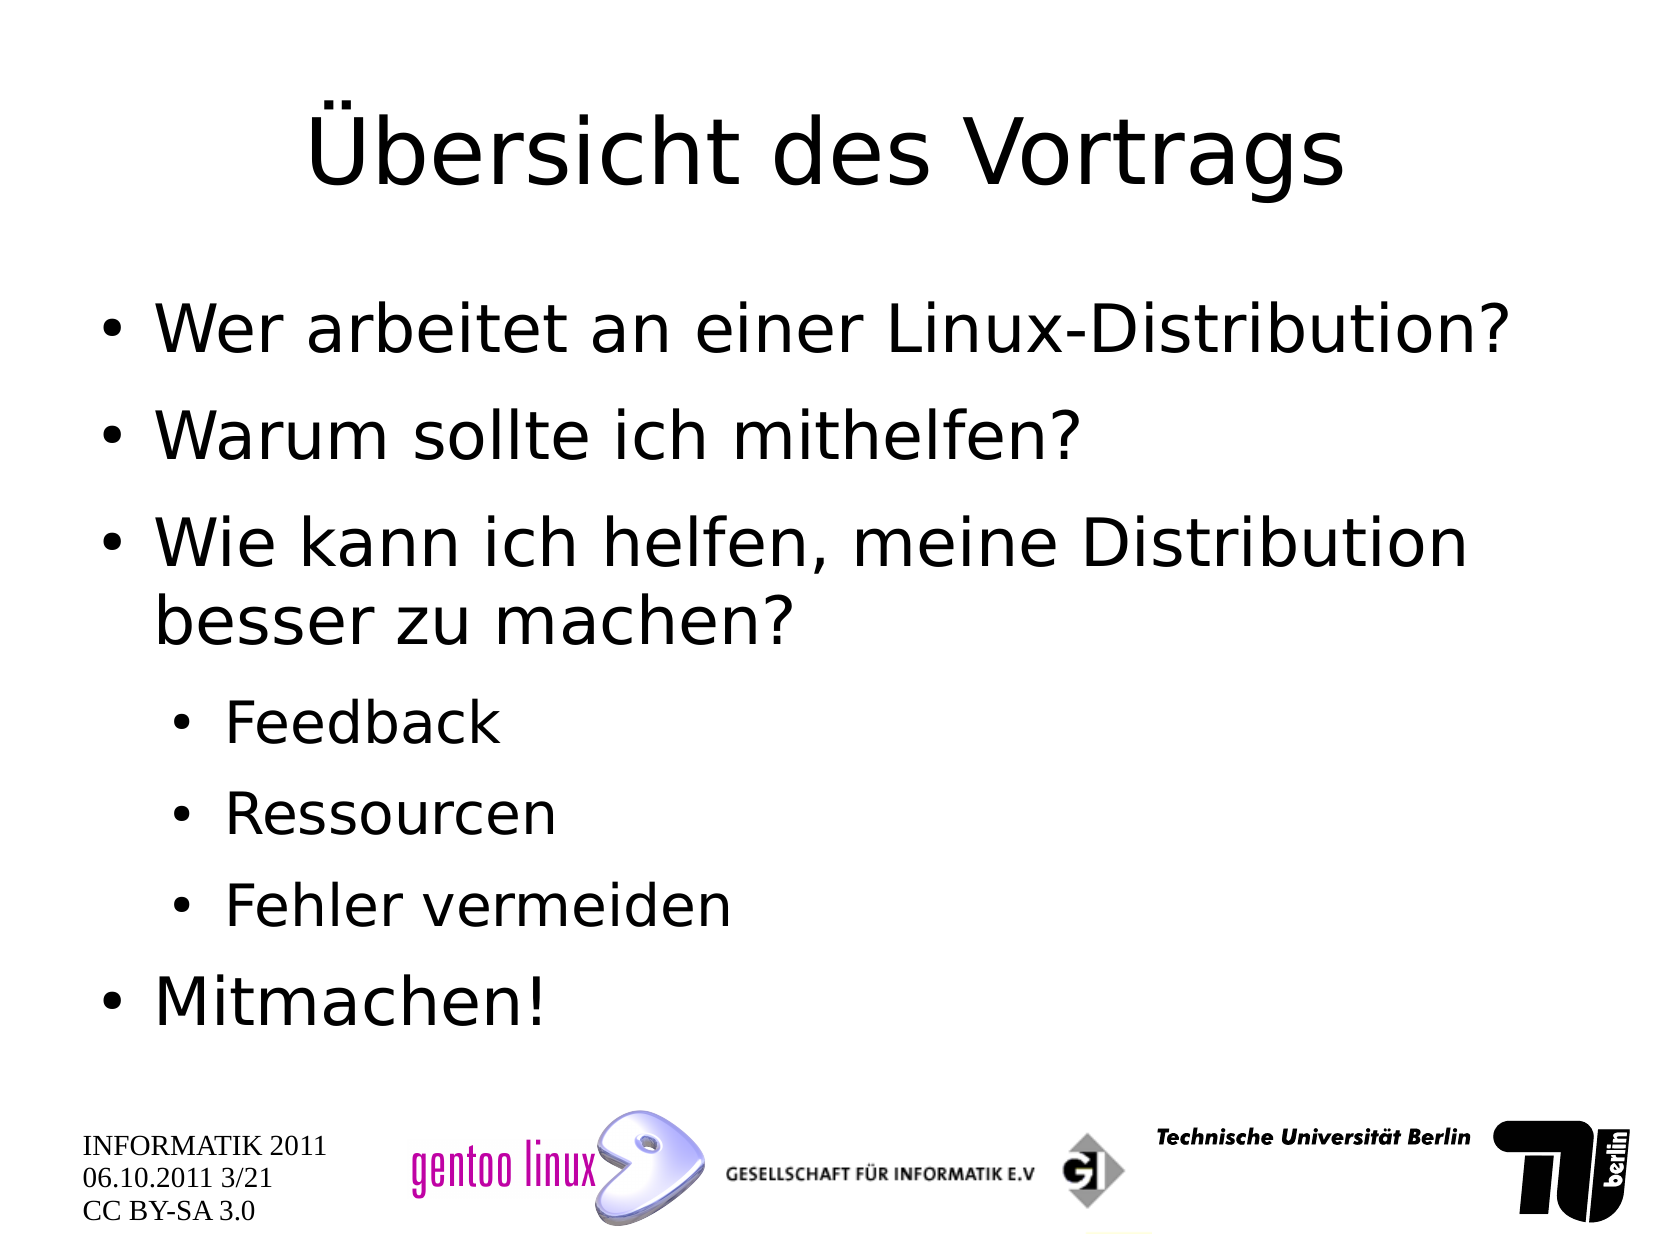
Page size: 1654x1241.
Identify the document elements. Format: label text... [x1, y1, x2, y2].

title Übersicht des Vortrags [82, 49, 1571, 257]
picture [726, 1109, 1152, 1234]
list Wer arbeitet an einer Linux-Distribution? Warum sollte ich mithelfen? Wie kann ich helfen, meine Distribution besser zu machen? Feedback Ressourcen Fehler vermeiden Mitmachen! [82, 290, 1571, 1109]
picture [407, 1109, 708, 1230]
